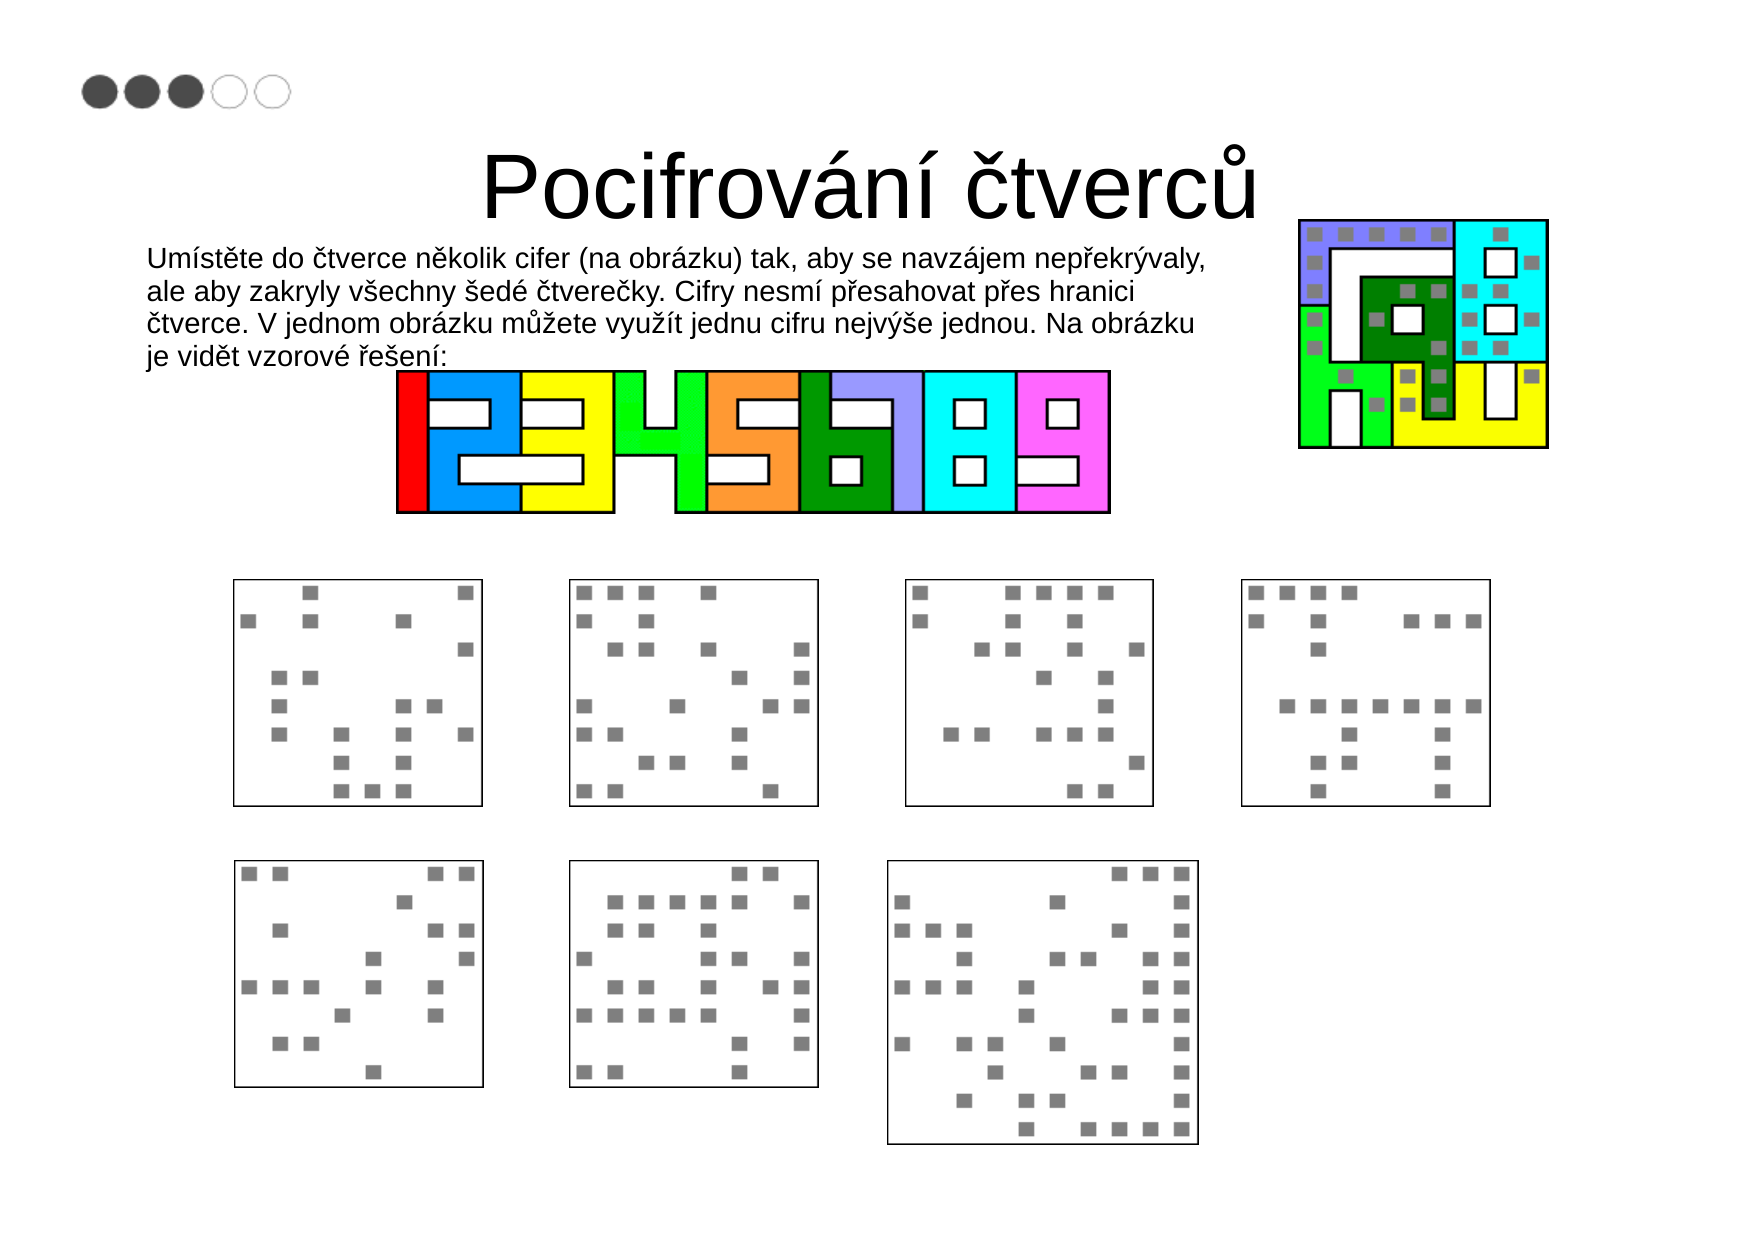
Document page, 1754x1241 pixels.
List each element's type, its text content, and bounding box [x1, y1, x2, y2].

picture [233, 579, 483, 808]
title Pocifrování čtverců [135, 93, 1608, 281]
picture [396, 370, 1111, 514]
picture [234, 860, 484, 1089]
text_box Umístěte do čtverce několik cifer (na obrázku) tak, aby se navzájem nepřekrývaly, ale aby zakryly všechny šedé čtverečky. Cifry nesmí přesahovat přes hranici čtverce. V jednom obrázku můžete využít jednu cifru nejvýše jednou. Na obrázku je vidět vzorové řešení: [146, 241, 1228, 406]
picture [569, 860, 819, 1089]
picture [569, 579, 819, 808]
picture [1241, 579, 1491, 808]
picture [887, 860, 1199, 1145]
picture [1298, 219, 1549, 449]
picture [905, 579, 1154, 808]
picture [74, 72, 293, 113]
